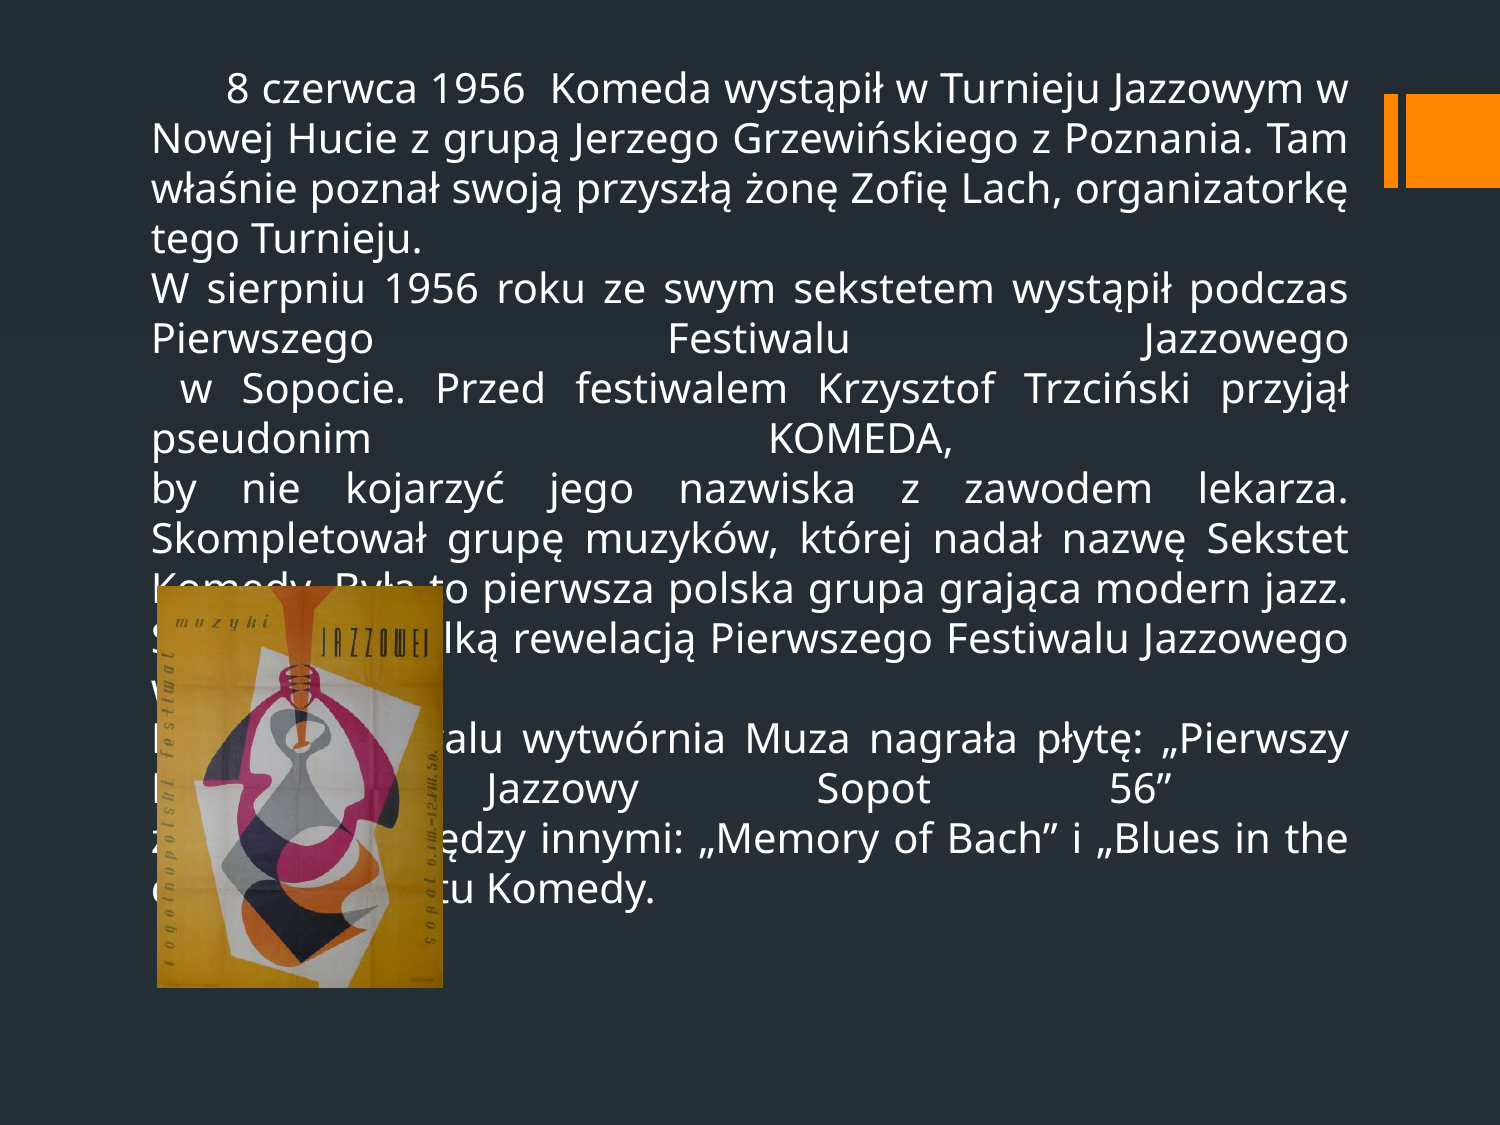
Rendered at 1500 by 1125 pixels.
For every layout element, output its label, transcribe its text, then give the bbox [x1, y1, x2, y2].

text_box 8 czerwca 1956 Komeda wystąpił w Turnieju Jazzowym w Nowej Hucie z grupą Jerzego Grzewińskiego z Poznania. Tam właśnie poznał swoją przyszłą żonę Zofię Lach, organizatorkę tego Turnieju. W sierpniu 1956 roku ze swym sekstetem wystąpił podczas Pierwszego Festiwalu Jazzowego w Sopocie. Przed festiwalem Krzysztof Trzciński przyjął pseudonim KOMEDA, by nie kojarzyć jego nazwiska z zawodem lekarza. Skompletował grupę muzyków, której nadał nazwę Sekstet Komedy. Była to pierwsza polska grupa grająca modern jazz. Sekstet był wielką rewelacją Pierwszego Festiwalu Jazzowego w Sopocie. Podczas festiwalu wytwórnia Muza nagrała płytę: „Pierwszy Festiwal Jazzowy Sopot 56” z utworami między innymi: „Memory of Bach” i „Blues in the corner” Sekstetu Komedy. Plakat Jerzego Skarżyńskiego „Sopot 56”. [136, 55, 1364, 1125]
picture [157, 586, 443, 988]
